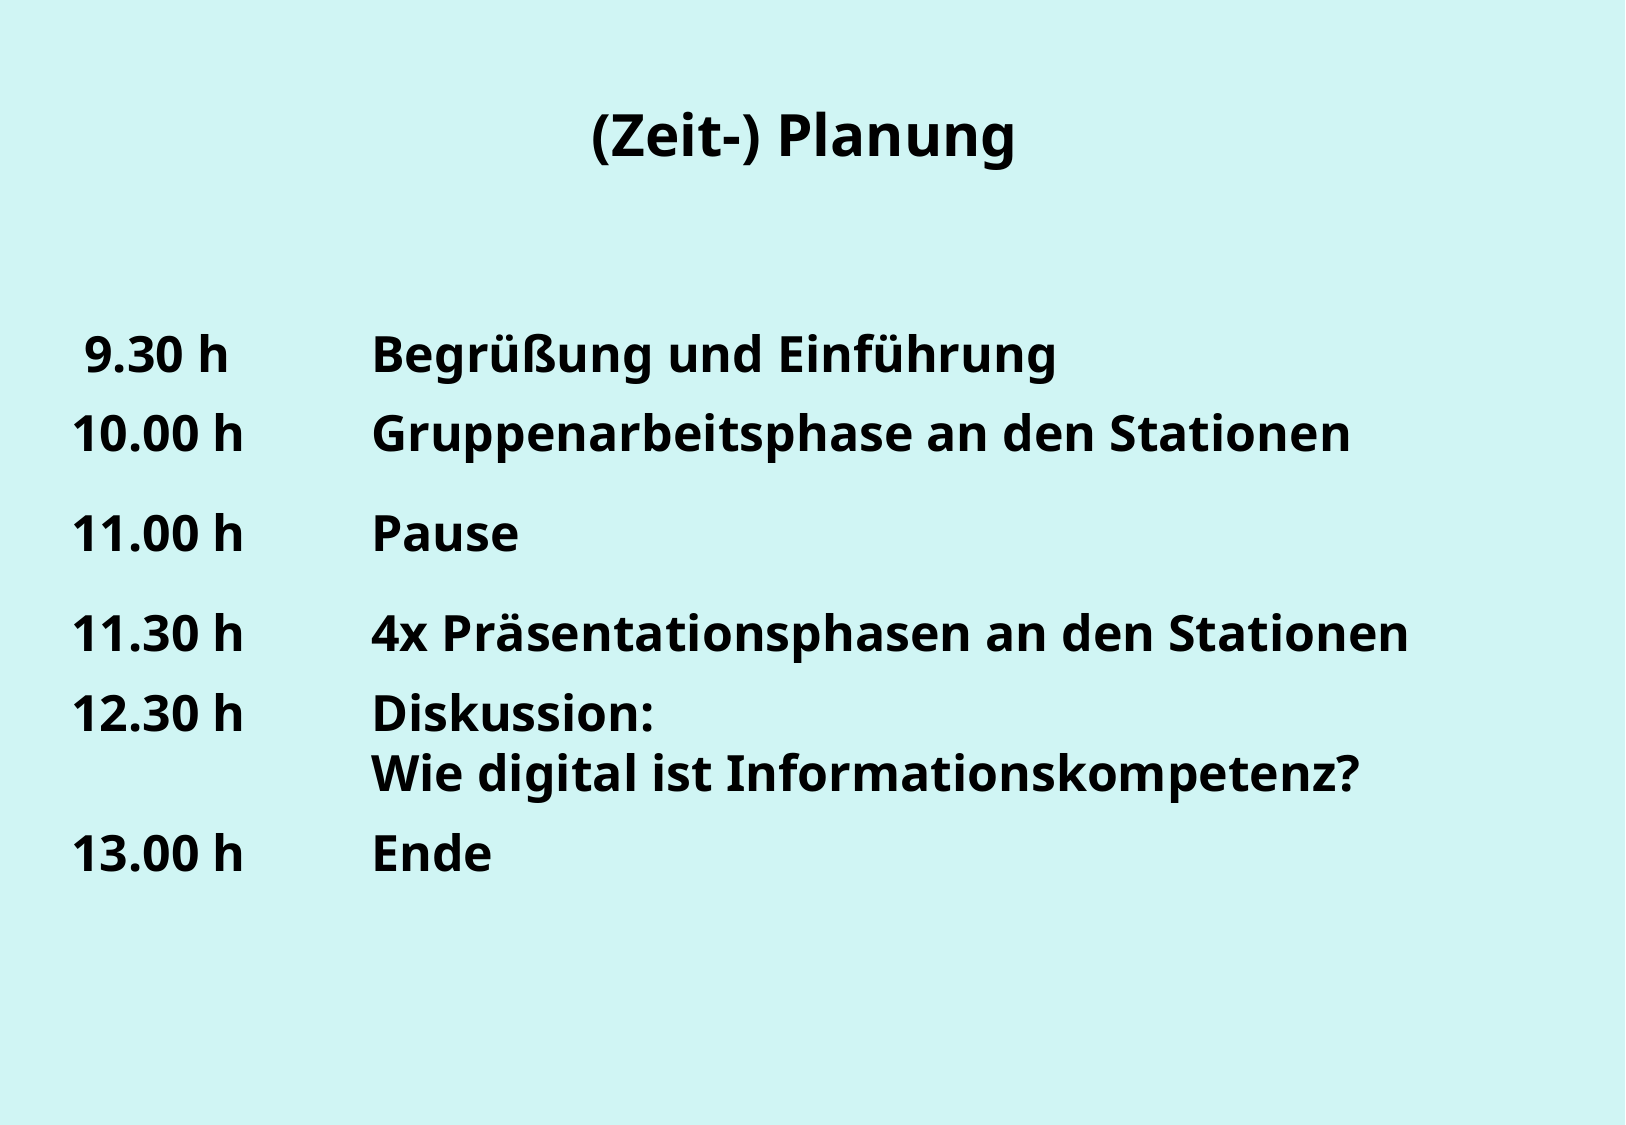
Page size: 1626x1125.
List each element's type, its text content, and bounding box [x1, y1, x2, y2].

text_box 9.30 h Begrüßung und Einführung 10.00 h Gruppenarbeitsphase an den Stationen 11.00 h Pause 11.30 h 4x Präsentationsphasen an den Stationen 12.30 h Diskussion: Wie digital ist Informationskompetenz? 13.00 h Ende [56, 314, 1626, 950]
title (Zeit-) Planung [0, 90, 1625, 278]
